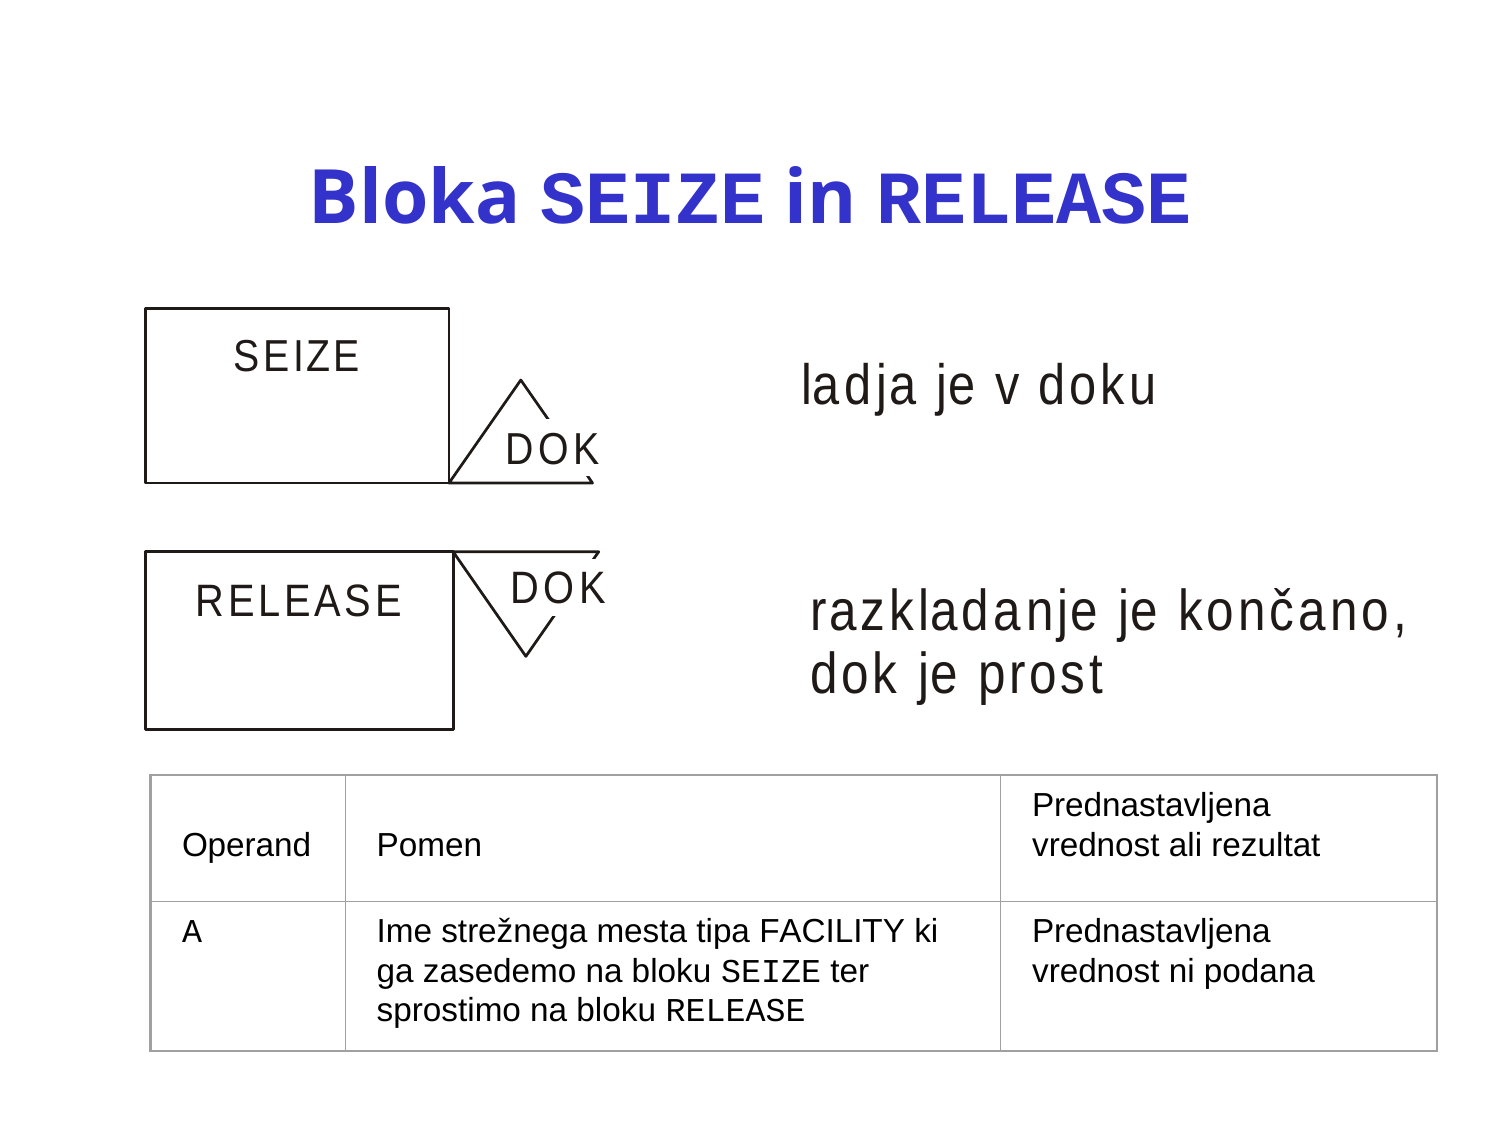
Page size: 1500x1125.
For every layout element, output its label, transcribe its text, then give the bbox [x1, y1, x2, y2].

text_box Pomen [361, 776, 985, 901]
text_box Prednastavljena vrednost ali rezultat [1017, 776, 1420, 901]
title Bloka SEIZE in RELEASE [112, 99, 1388, 288]
text_box Prednastavljena vrednost ni podana [1017, 902, 1420, 1050]
text_box A [167, 902, 330, 1050]
text_box Operand [167, 776, 330, 901]
text_box Ime strežnega mesta tipa FACILITY ki ga zasedemo na bloku SEIZE ter sprostimo na bloku RELEASE [361, 902, 985, 1050]
picture [137, 299, 1165, 492]
picture [137, 543, 1413, 738]
